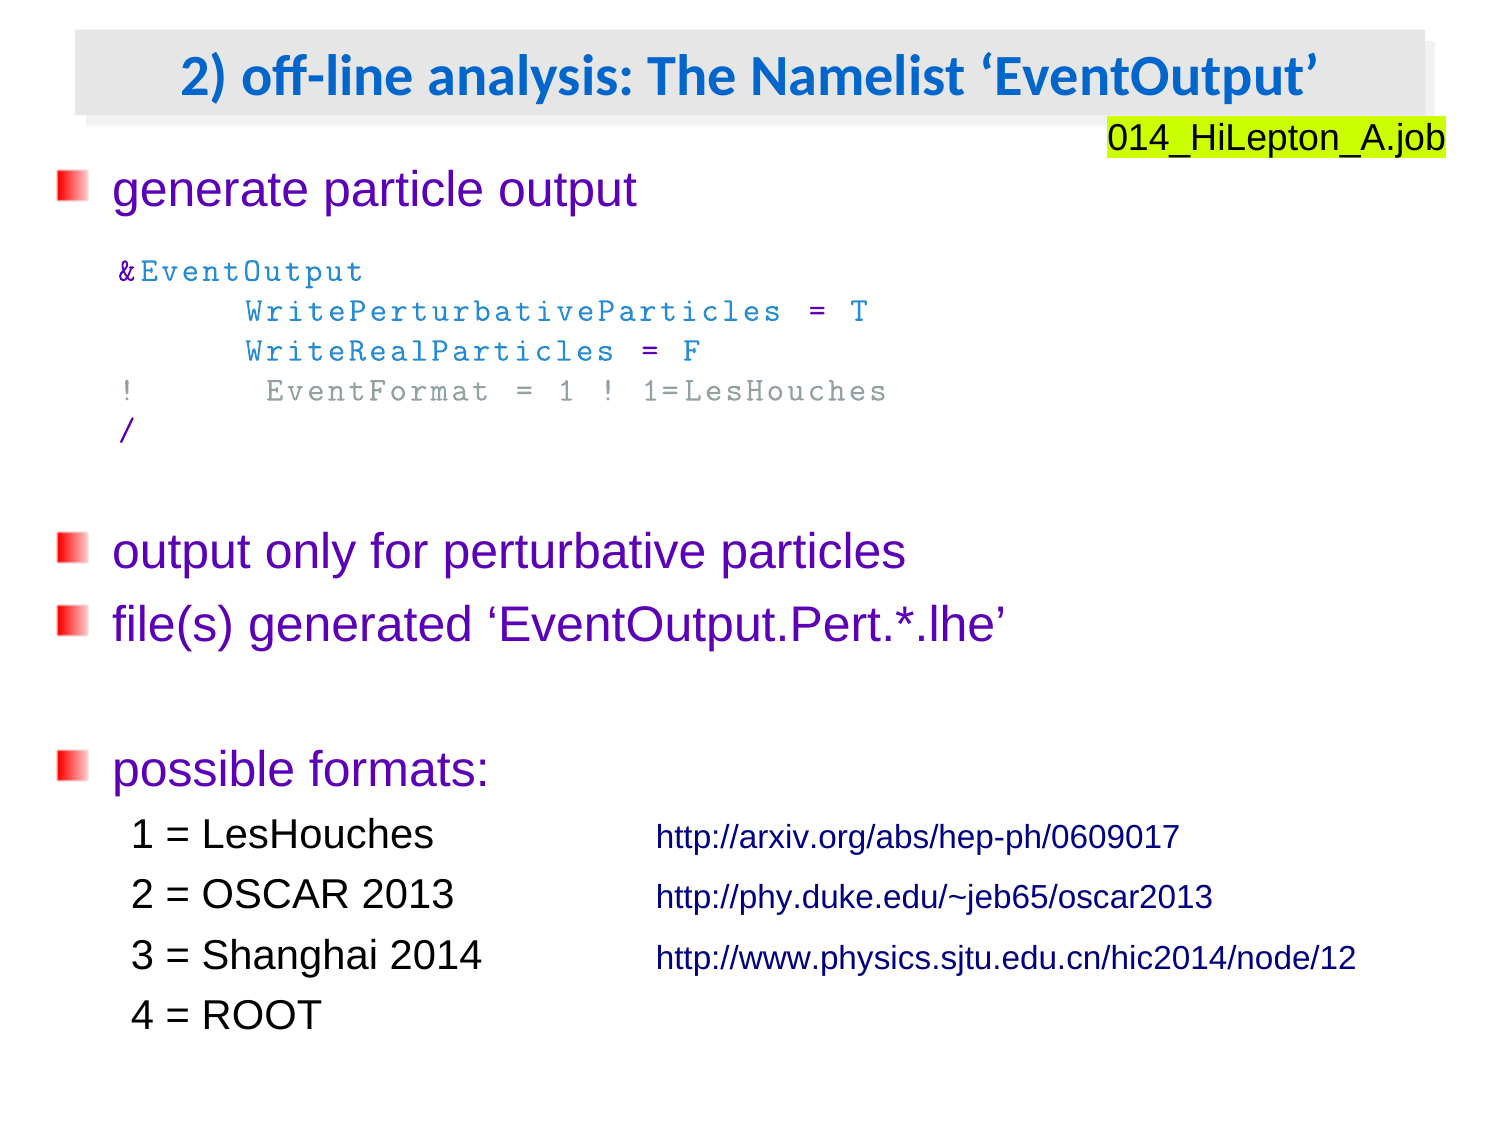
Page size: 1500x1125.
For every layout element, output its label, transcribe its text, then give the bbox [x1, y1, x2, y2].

text_box 014_HiLepton_A.job [1092, 105, 1500, 166]
title 2) off-line analysis: The Namelist ‘EventOutput’ [75, 29, 1426, 116]
text_box [118, 260, 887, 444]
list generate particle output output only for perturbative particles file(s) generated ‘EventOutput.Pert.*.lhe’ possible formats: LesHouches http://arxiv.org/abs/hep-ph/0609017 OSCAR 2013 http://phy.duke.edu/~jeb65/oscar2013 Shanghai 2014 http://www.physics.sjtu.edu.cn/hic2014/node/12 ROOT [41, 148, 1459, 1093]
